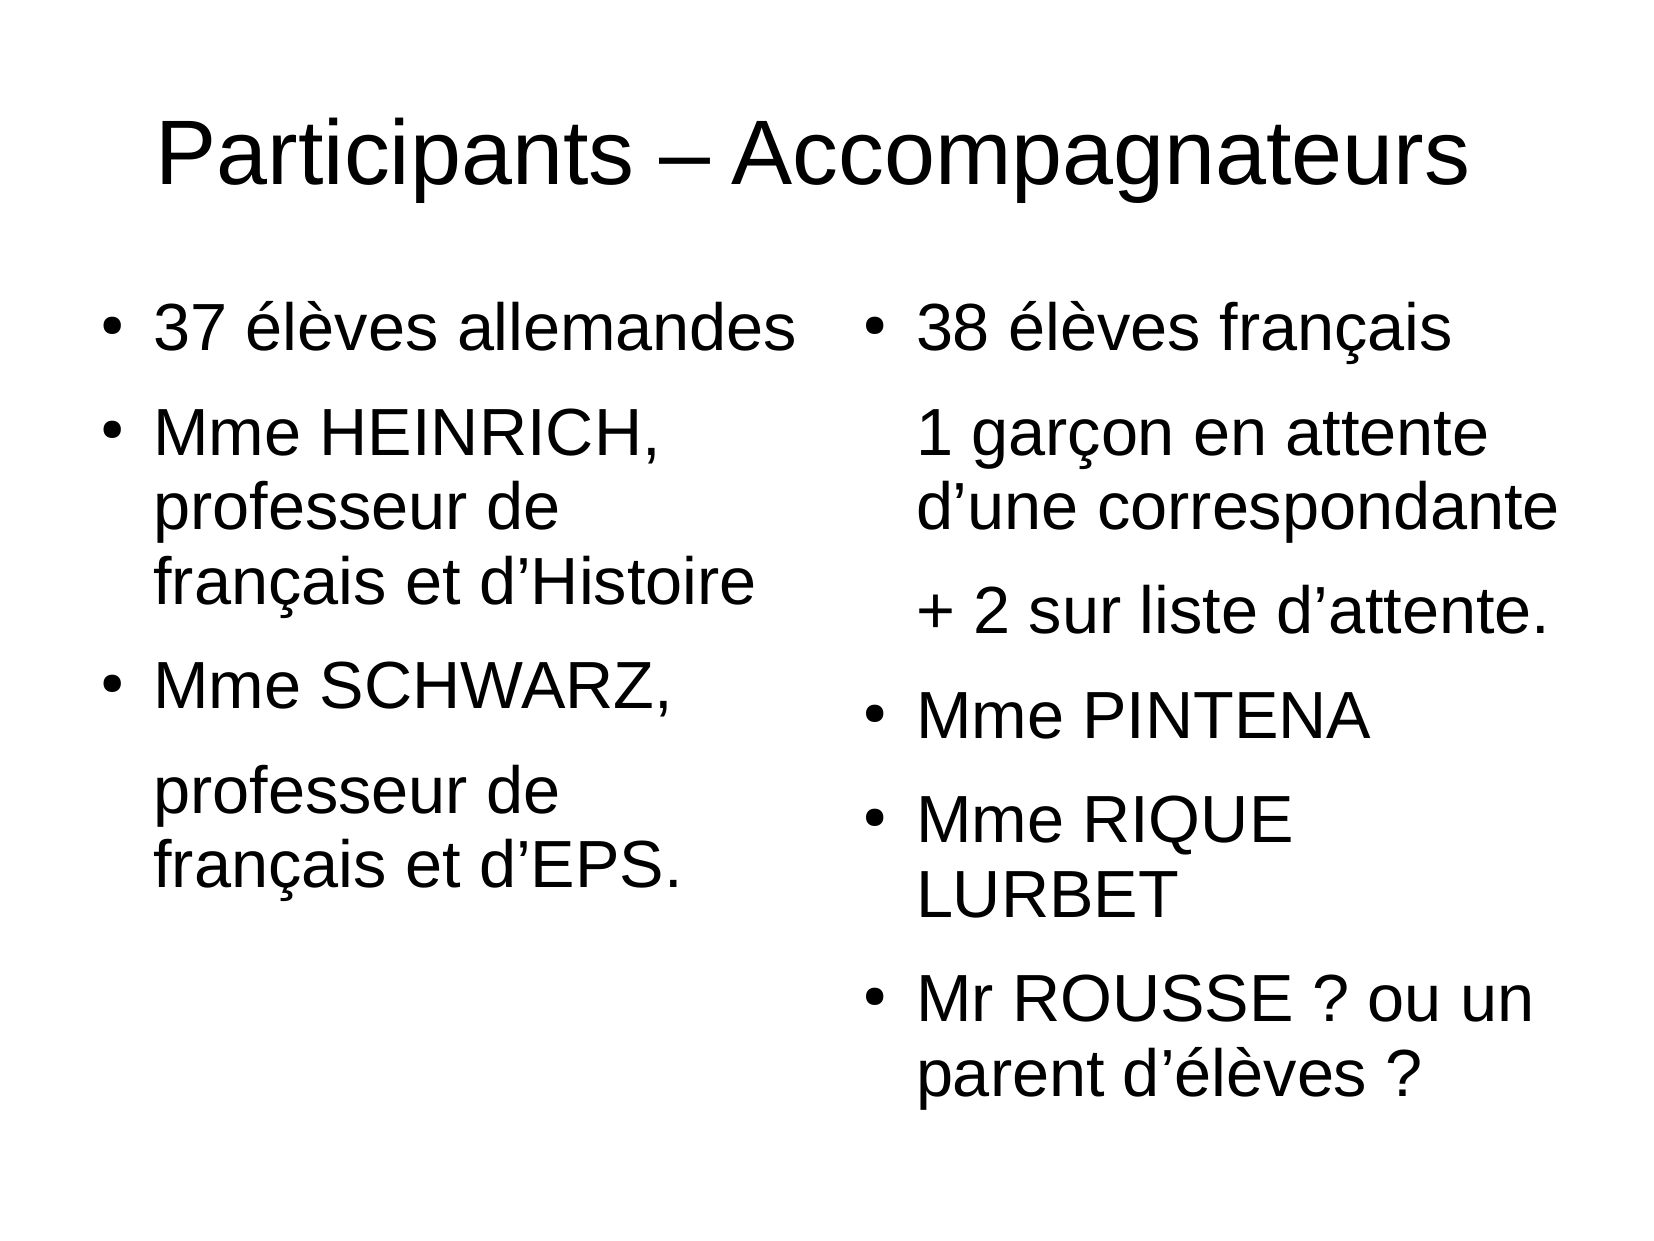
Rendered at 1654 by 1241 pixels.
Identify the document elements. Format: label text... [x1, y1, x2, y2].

list 38 élèves français 1 garçon en attente d’une correspondante + 2 sur liste d’attente. Mme PINTENA Mme RIQUE LURBET Mr ROUSSE ? ou un parent d’élèves ? [845, 290, 1572, 1111]
title Participants – Accompagnateurs [82, 49, 1571, 257]
list 37 élèves allemandes Mme HEINRICH, professeur de français et d’Histoire Mme SCHWARZ, professeur de français et d’EPS. [82, 290, 809, 1010]
